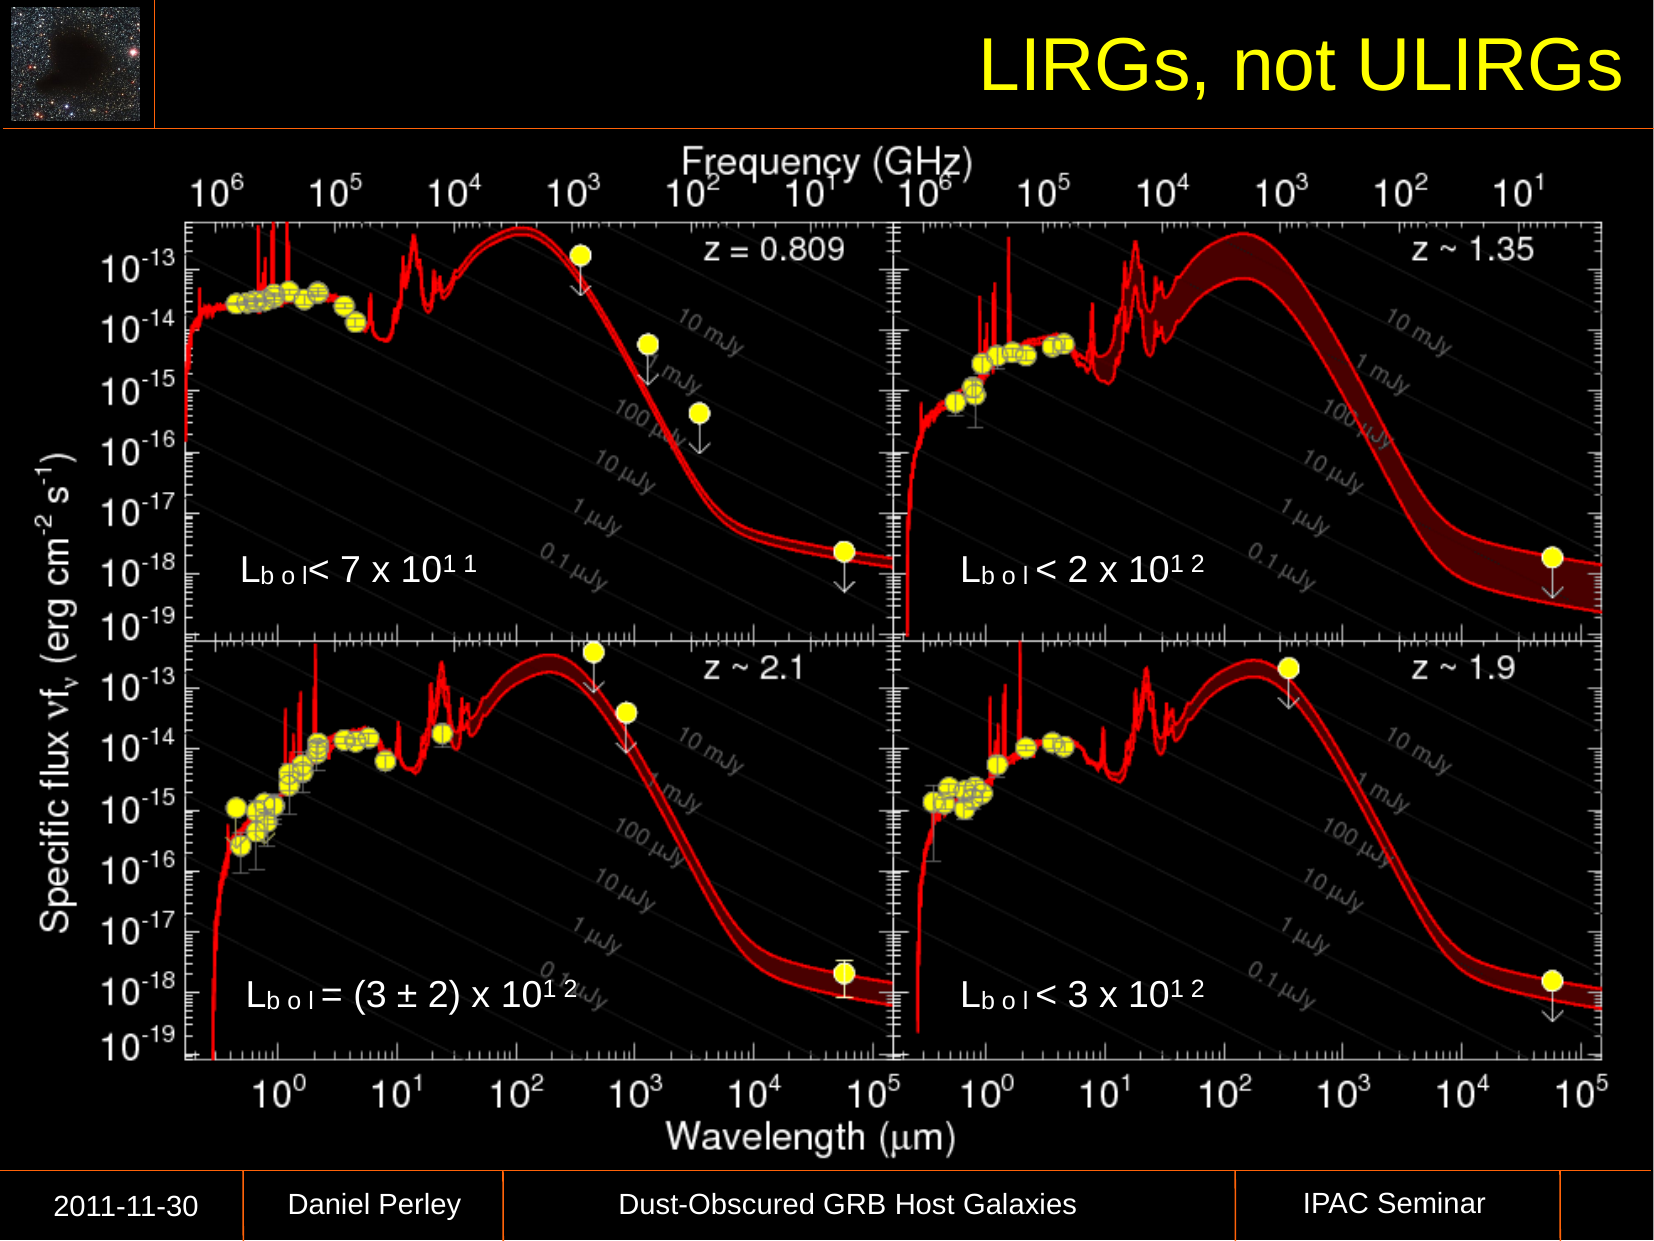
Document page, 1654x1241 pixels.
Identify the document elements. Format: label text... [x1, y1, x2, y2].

title LIRGs, not ULIRGs [594, 21, 1624, 108]
picture [30, 138, 1626, 1160]
text_box Lb o l< 7 x 101 1 [225, 540, 526, 609]
text_box Lb o l < 2 x 101 2 [945, 540, 1246, 609]
picture [11, 7, 140, 121]
text_box Lb o l = (3 ± 2) x 101 2 [230, 965, 601, 1034]
text_box Lb o l < 3 x 101 2 [945, 965, 1276, 1034]
